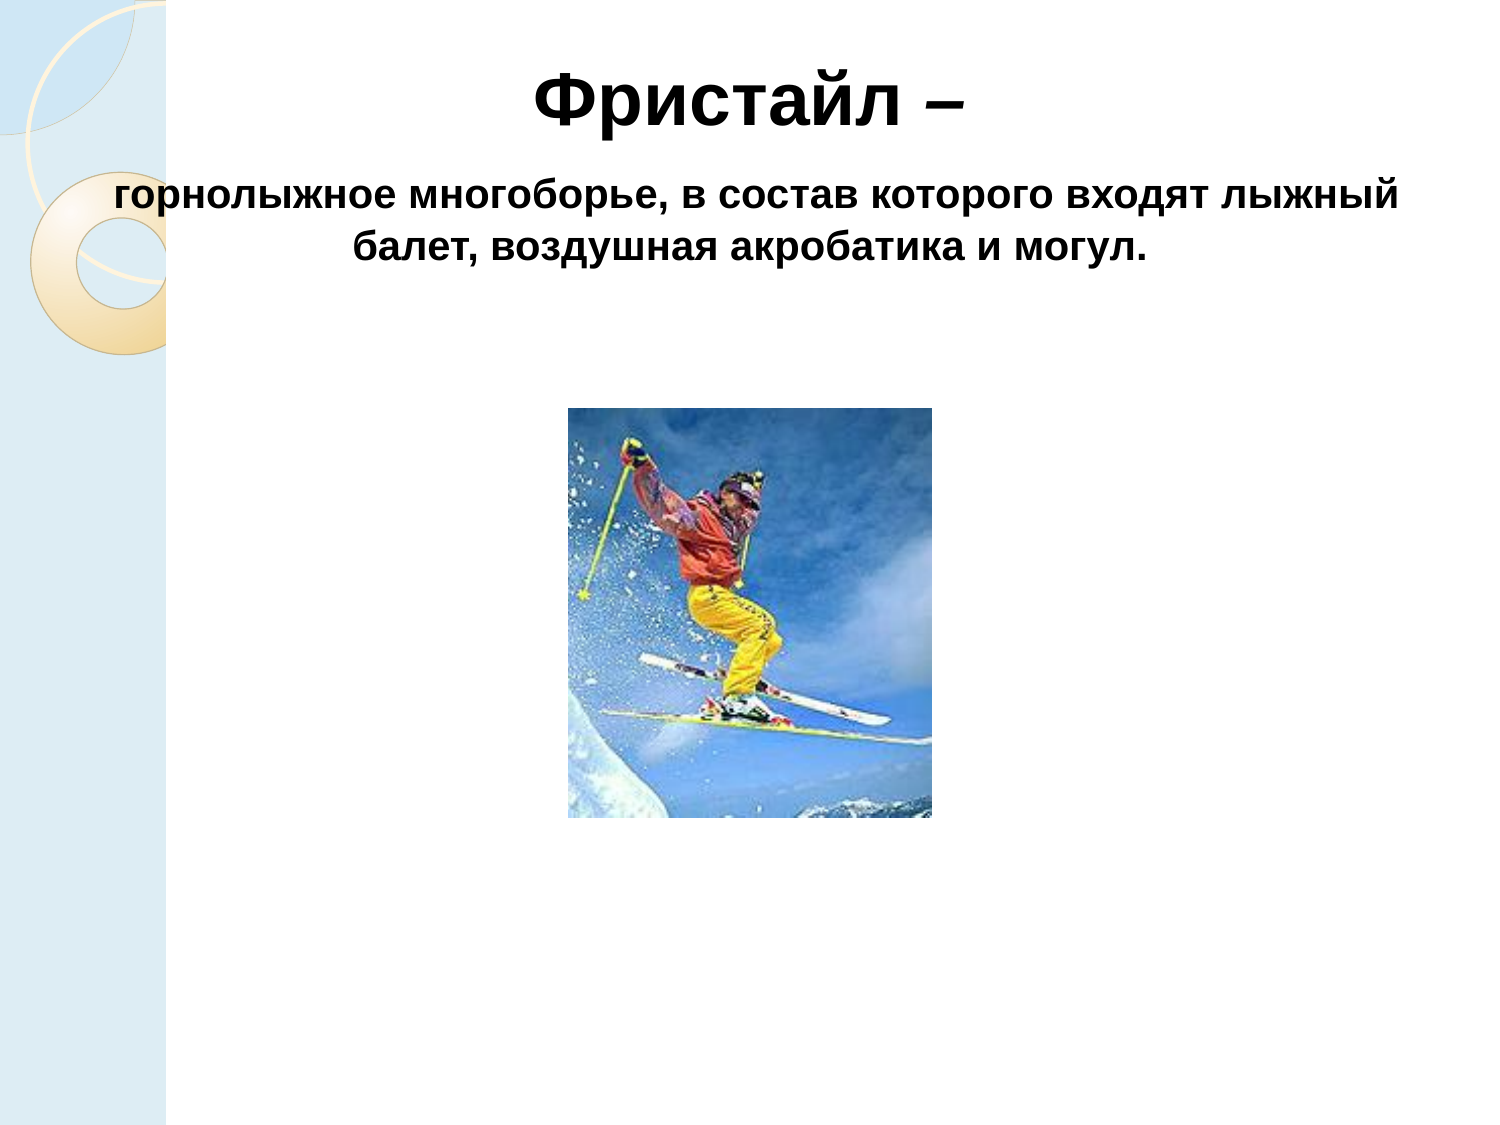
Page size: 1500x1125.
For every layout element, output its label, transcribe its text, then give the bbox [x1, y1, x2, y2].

picture [568, 408, 932, 819]
text_box Фристайл – горнолыжное многоборье, в состав которого входят лыжный балет, воздушная акробатика и могул. [53, 42, 1447, 277]
